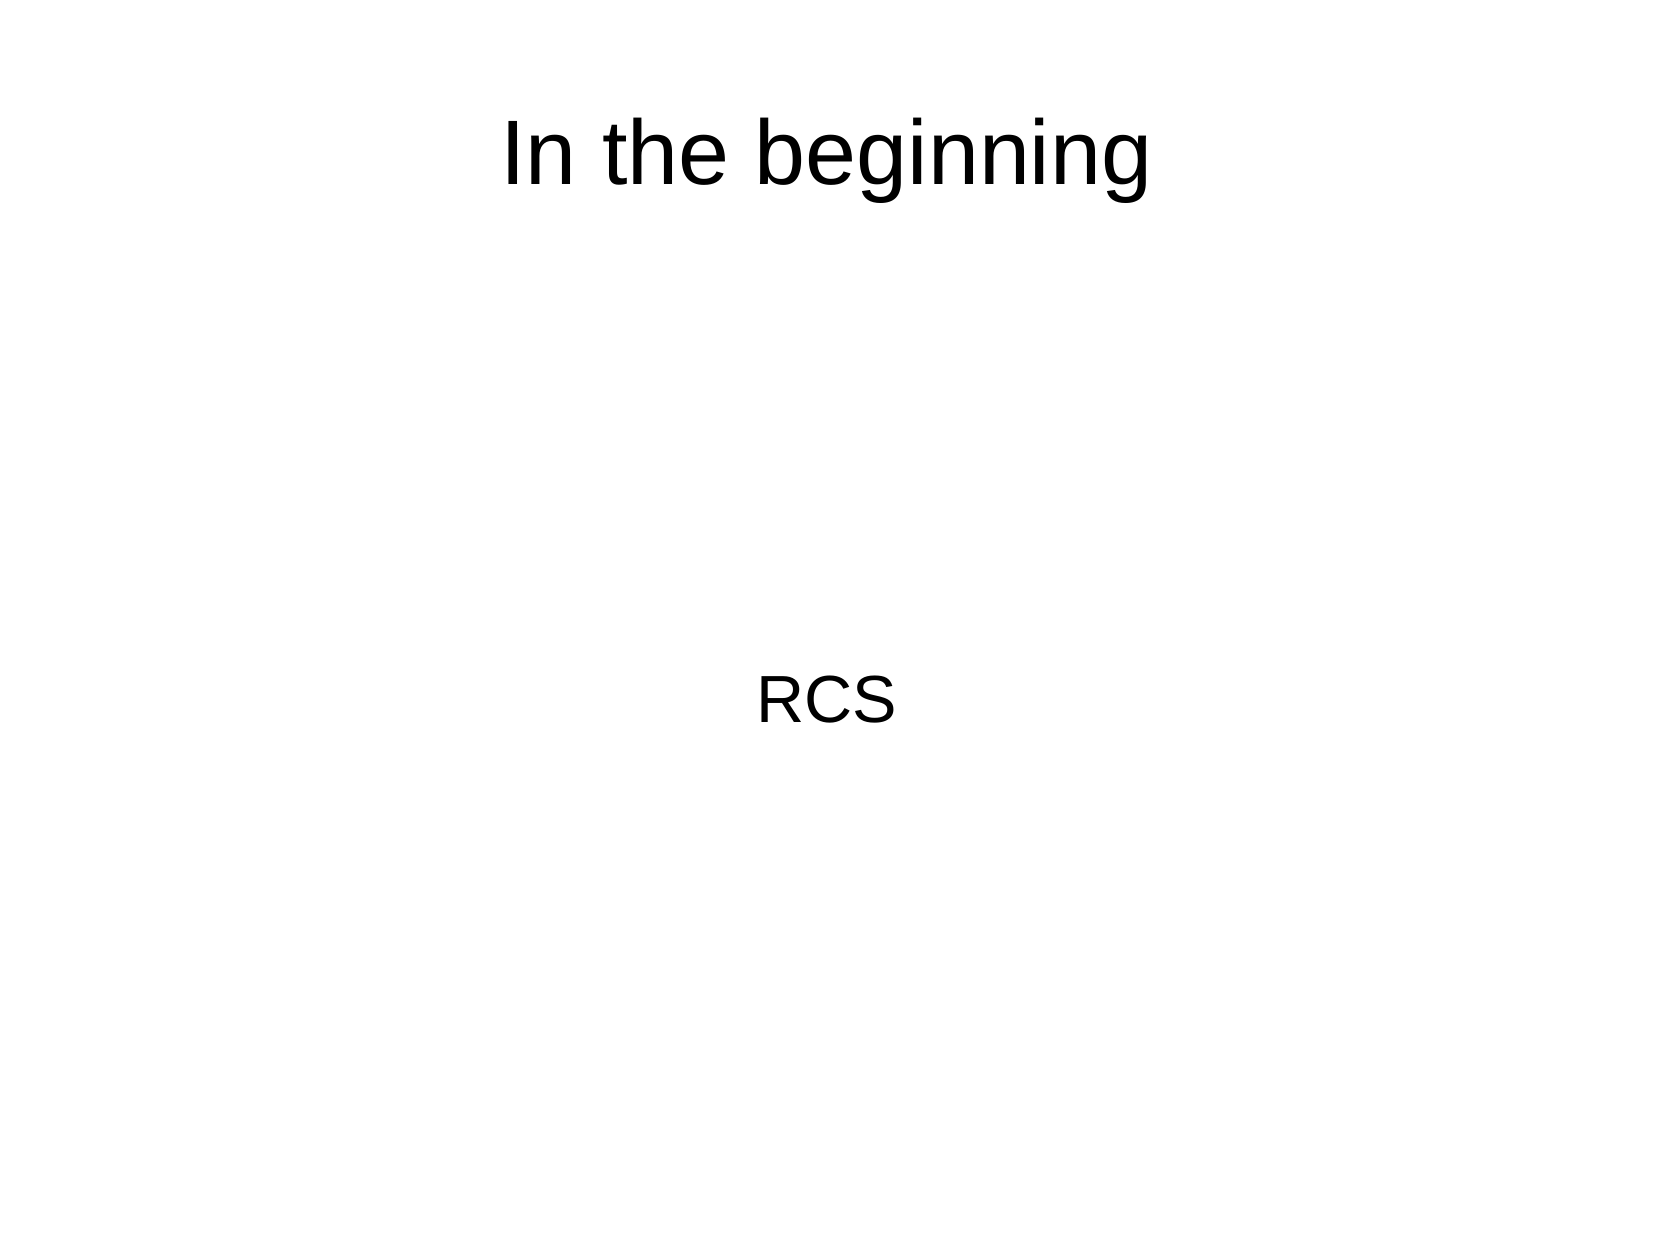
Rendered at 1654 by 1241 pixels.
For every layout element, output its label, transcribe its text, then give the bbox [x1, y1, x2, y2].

subtitle RCS [82, 297, 1571, 1102]
title In the beginning [82, 56, 1571, 250]
